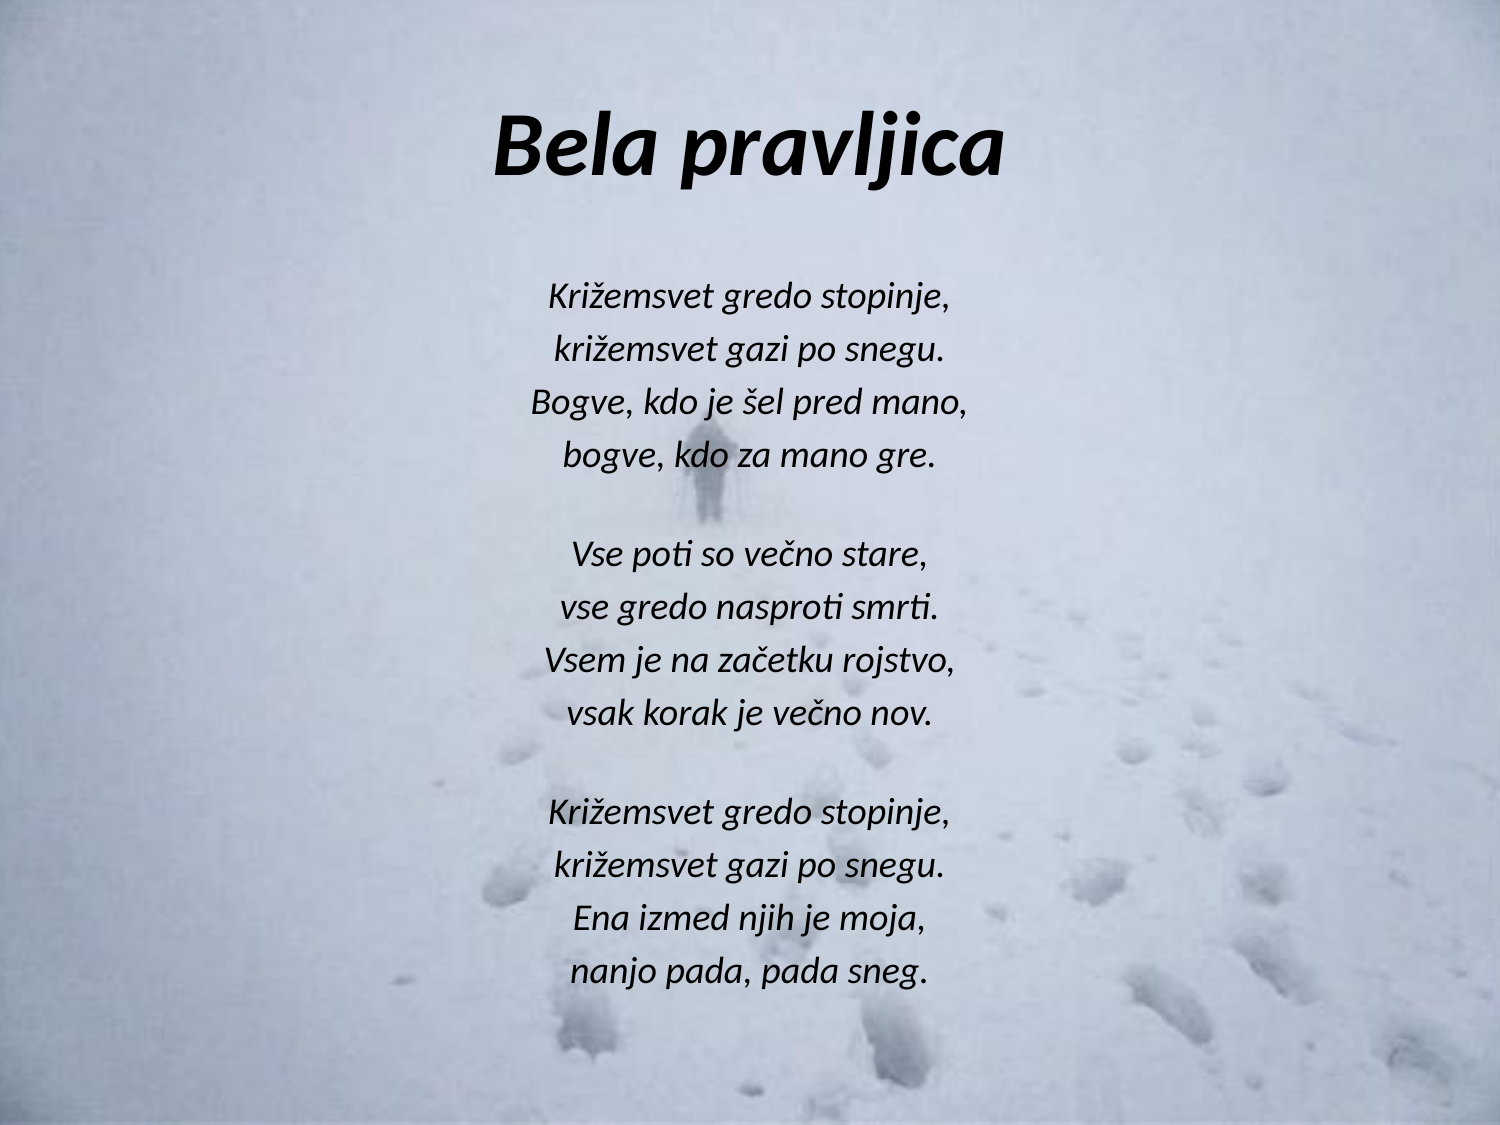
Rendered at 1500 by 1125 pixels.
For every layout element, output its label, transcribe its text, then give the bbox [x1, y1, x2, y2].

title Bela pravljica [75, 45, 1425, 233]
list Križemsvet gredo stopinje, križemsvet gazi po snegu. Bogve, kdo je šel pred mano, bogve, kdo za mano gre. Vse poti so večno stare, vse gredo nasproti smrti. Vsem je na začetku rojstvo, vsak korak je večno nov. Križemsvet gredo stopinje, križemsvet gazi po snegu. Ena izmed njih je moja, nanjo pada, pada sneg. [75, 262, 1425, 1005]
picture [0, 0, 1500, 1125]
